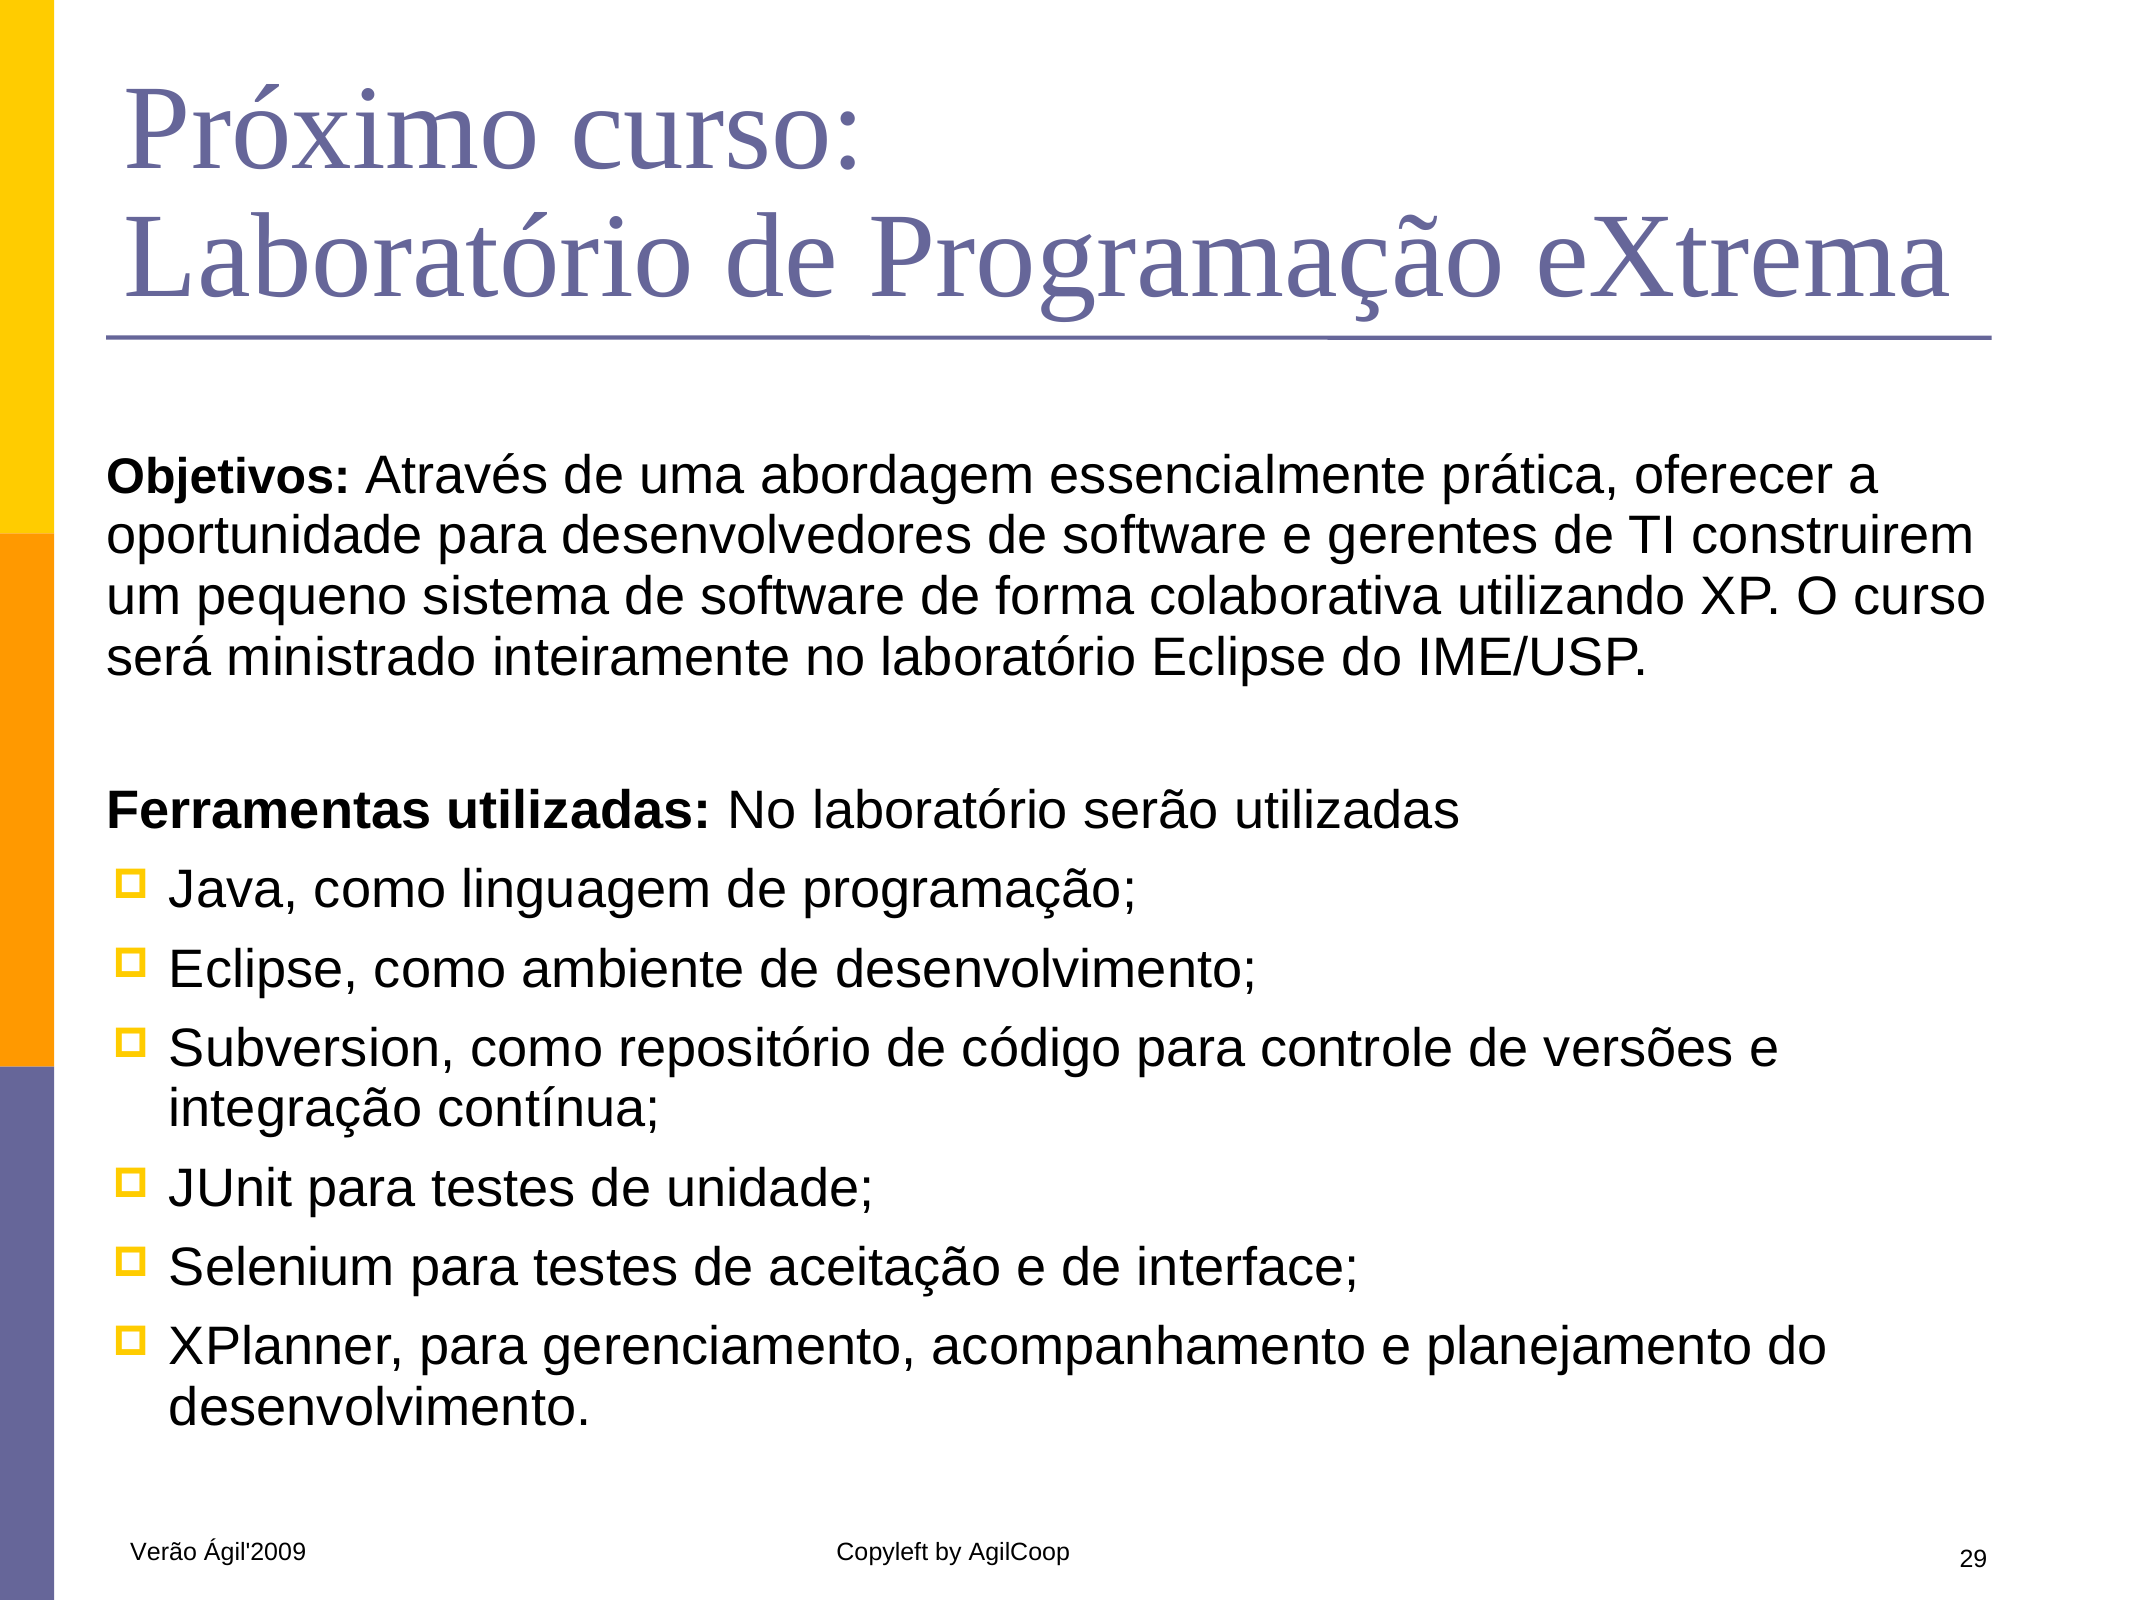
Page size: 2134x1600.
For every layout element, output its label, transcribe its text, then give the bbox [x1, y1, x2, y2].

title Próximo curso: Laboratório de Programação eXtrema [106, 0, 2028, 331]
list Objetivos: Através de uma abordagem essencialmente prática, oferecer a oportunidade para desenvolvedores de software e gerentes de TI construirem um pequeno sistema de software de forma colaborativa utilizando XP. O curso será ministrado inteiramente no laboratório Eclipse do IME/USP. Ferramentas utilizadas: No laboratório serão utilizadas Java, como linguagem de programação; Eclipse, como ambiente de desenvolvimento; Subversion, como repositório de código para controle de versões e integração contínua; JUnit para testes de unidade; Selenium para testes de aceitação e de interface; XPlanner, para gerenciamento, acompanhamento e planejamento do desenvolvimento. [106, 369, 2028, 1498]
list [106, 1498, 2028, 1600]
text_box [0, 0, 55, 1600]
